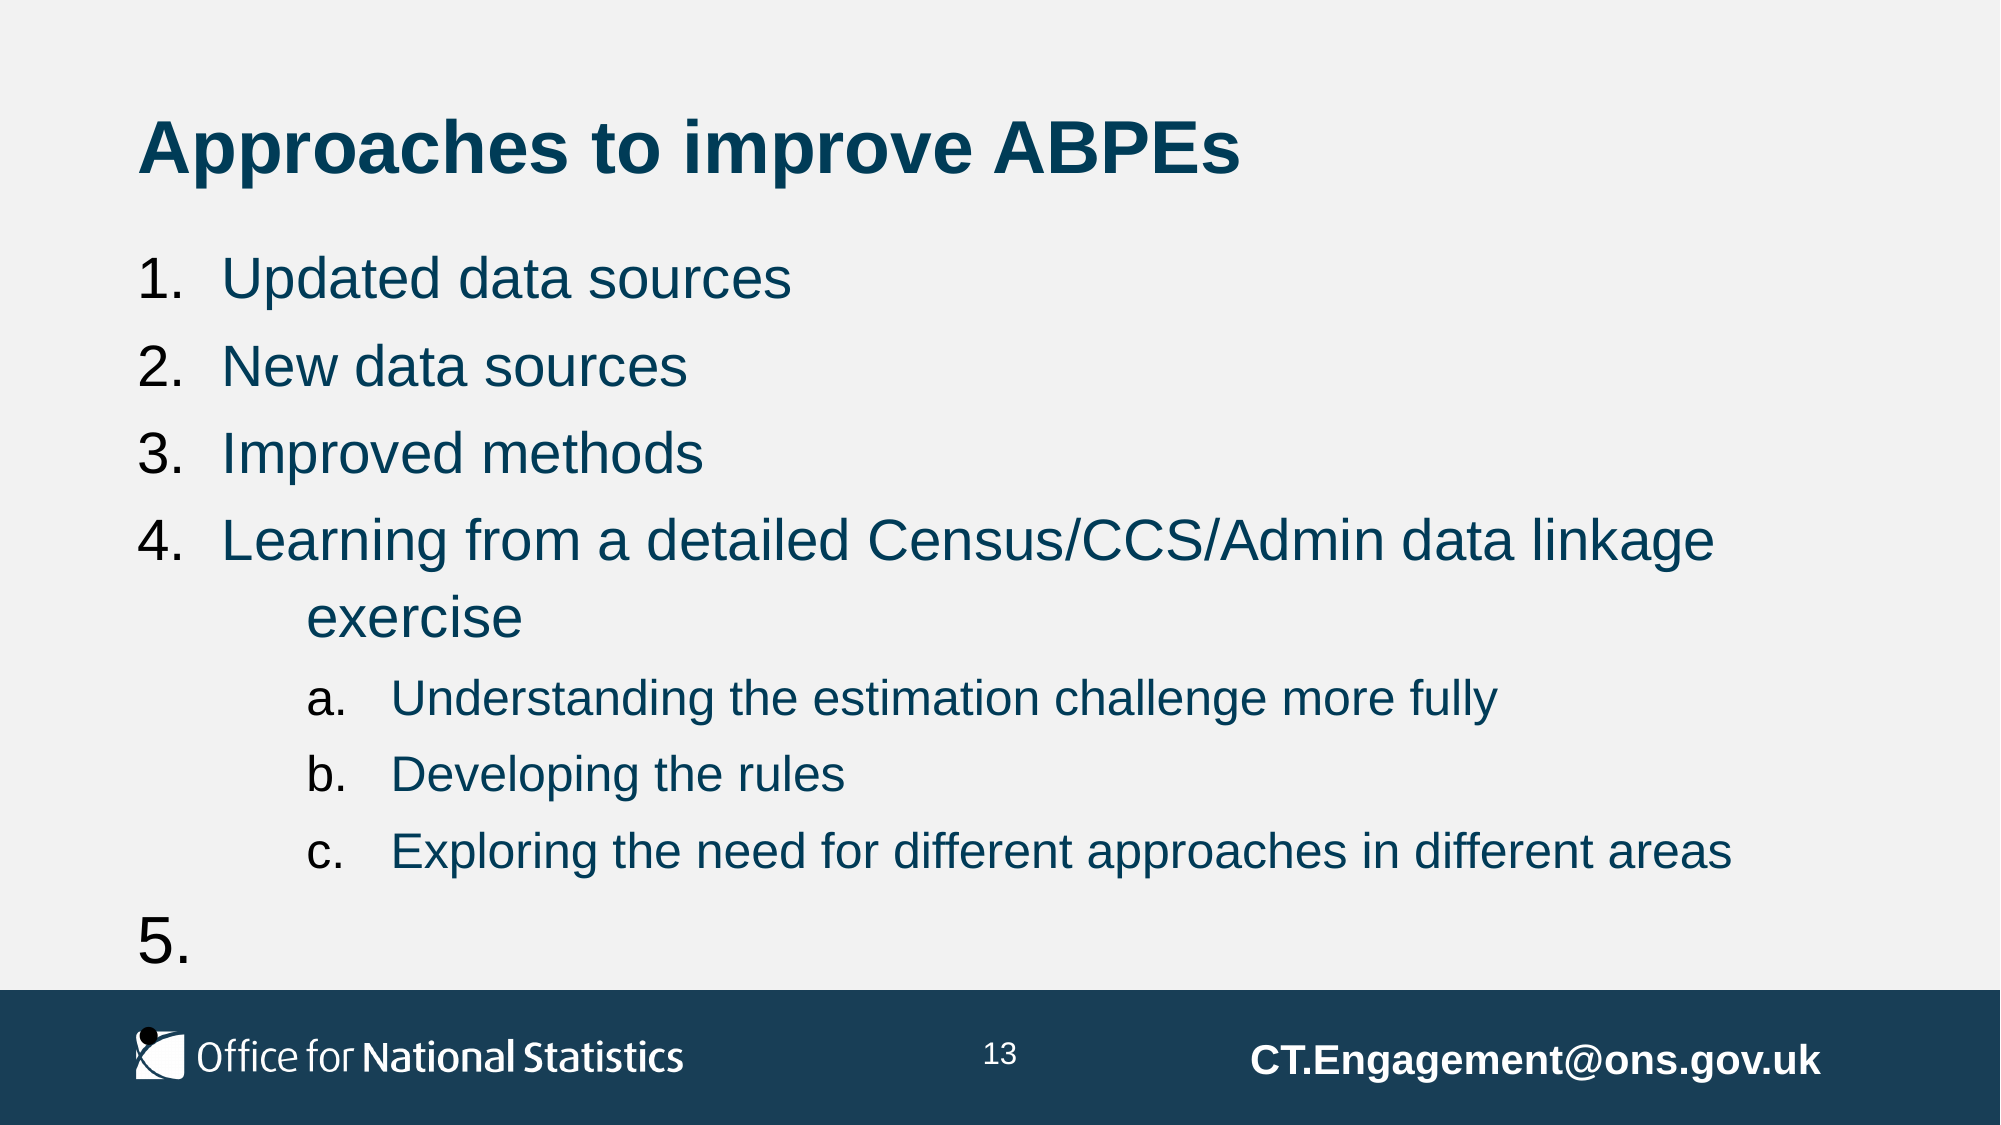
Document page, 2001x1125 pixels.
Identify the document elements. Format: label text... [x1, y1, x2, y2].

list Updated data sources New data sources Improved methods Learning from a detailed Census/CCS/Admin data linkage exercise Understanding the estimation challenge more fully Developing the rules Exploring the need for different approaches in different areas [137, 233, 1863, 1089]
title Approaches to improve ABPEs [137, 105, 1863, 192]
